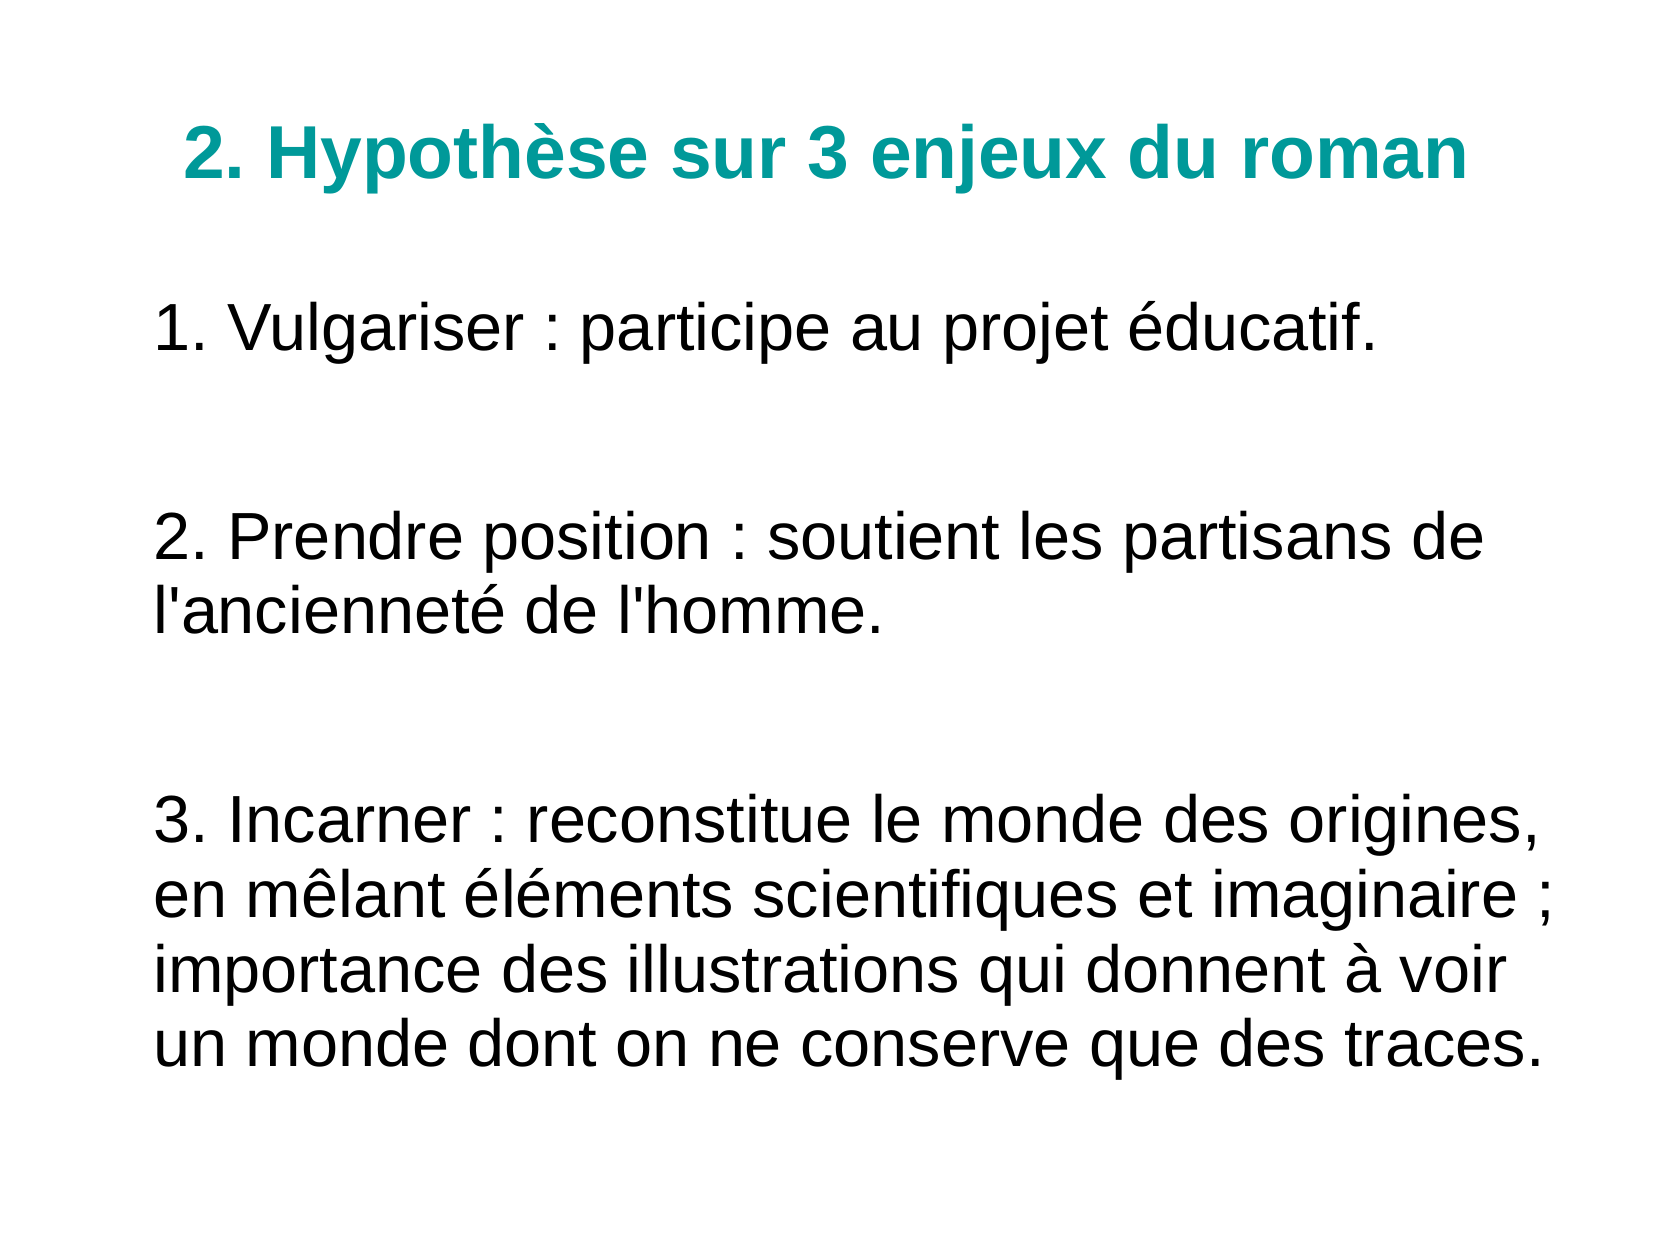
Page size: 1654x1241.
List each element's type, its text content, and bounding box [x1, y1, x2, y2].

list 1. Vulgariser : participe au projet éducatif. 2. Prendre position : soutient les partisans de l'ancienneté de l'homme. 3. Incarner : reconstitue le monde des origines, en mêlant éléments scientifiques et imaginaire ; importance des illustrations qui donnent à voir un monde dont on ne conserve que des traces. [82, 290, 1571, 1109]
title 2. Hypothèse sur 3 enjeux du roman [82, 49, 1571, 257]
